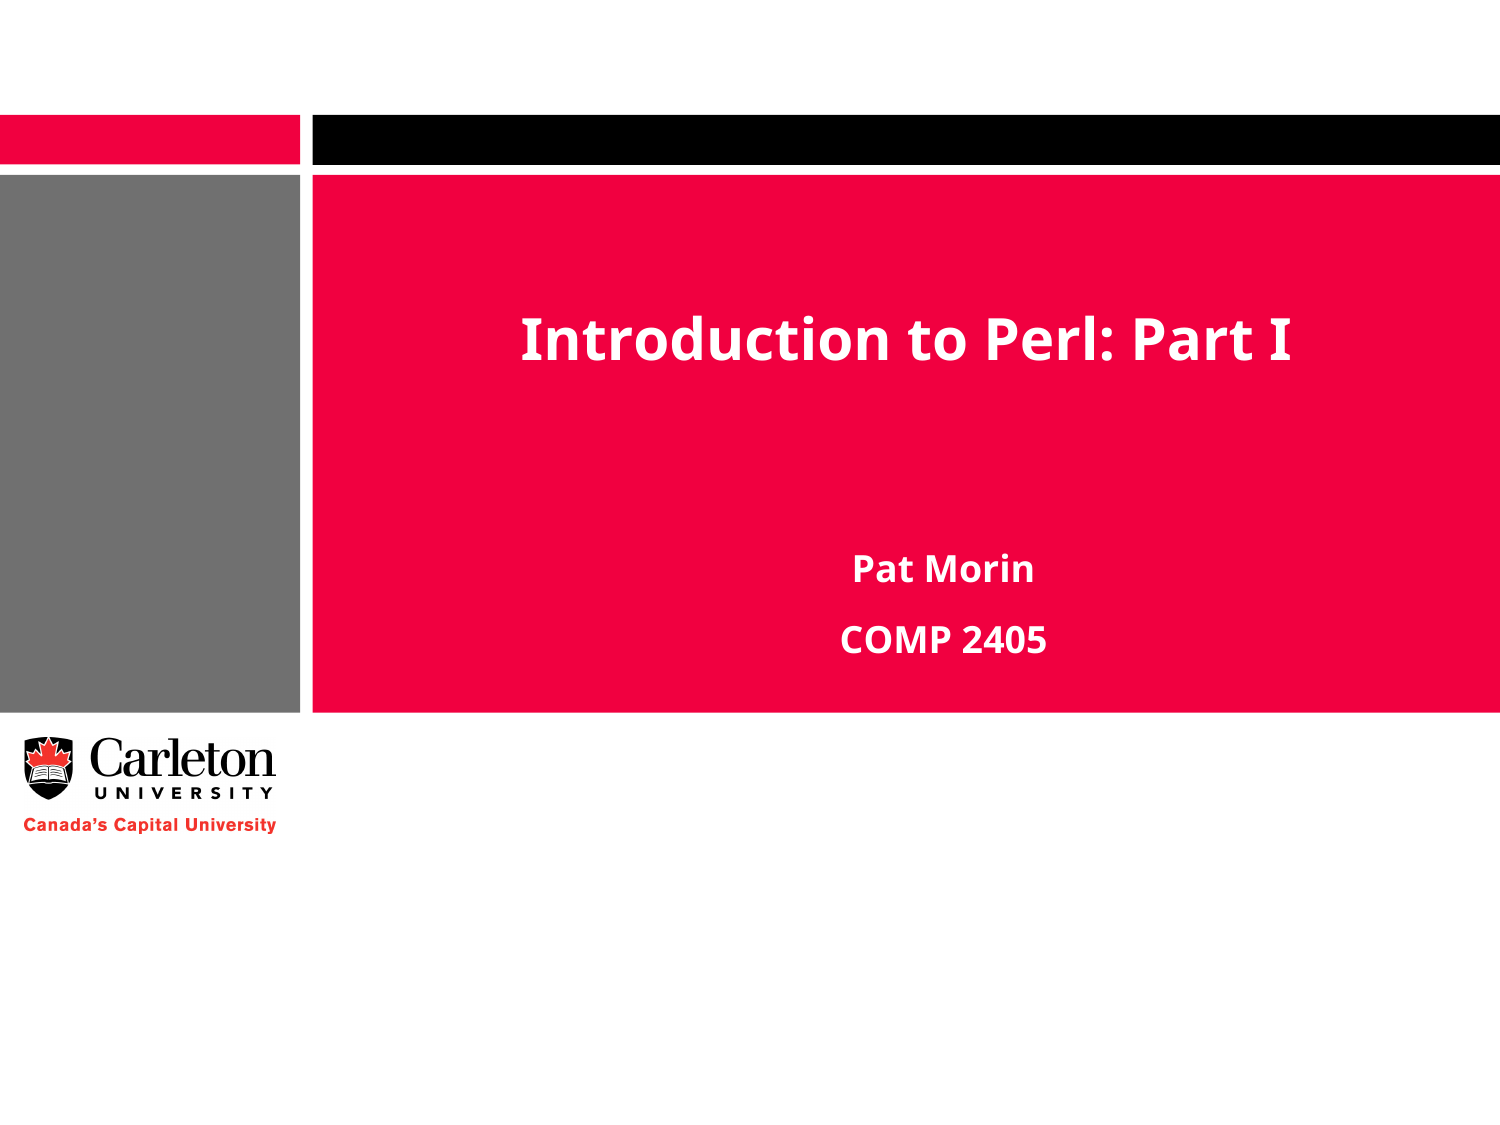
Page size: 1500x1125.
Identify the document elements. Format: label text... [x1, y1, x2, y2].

picture [24, 737, 276, 834]
subtitle Pat Morin COMP 2405 [312, 524, 1500, 716]
title Introduction to Perl: Part I [312, 174, 1500, 501]
